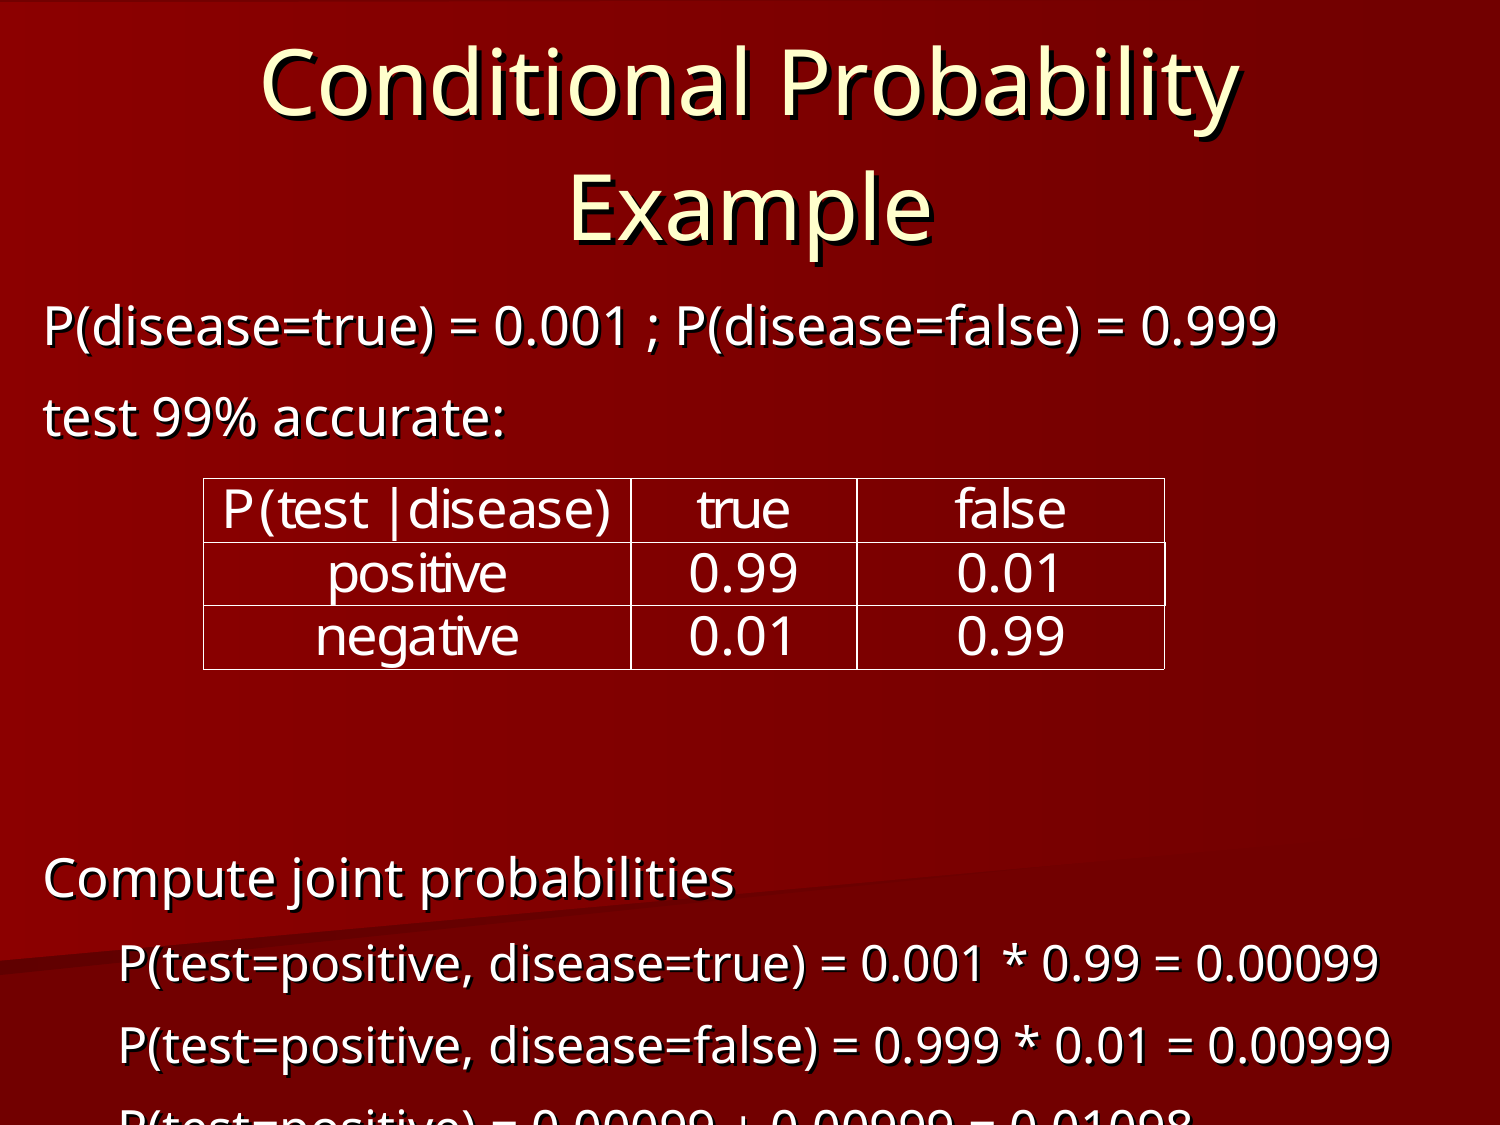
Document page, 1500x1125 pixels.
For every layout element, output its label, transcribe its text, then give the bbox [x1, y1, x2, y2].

list P(disease=true) = 0.001 ; P(disease=false) = 0.999 test 99% accurate: Compute joint probabilities P(test=positive, disease=true) = 0.001 * 0.99 = 0.00099 P(test=positive, disease=false) = 0.999 * 0.01 = 0.00999 P(test=positive) = 0.00099 + 0.00999 = 0.01098 [42, 287, 1469, 1095]
title Conditional Probability Example [112, 7, 1388, 278]
chart [201, 476, 1167, 695]
